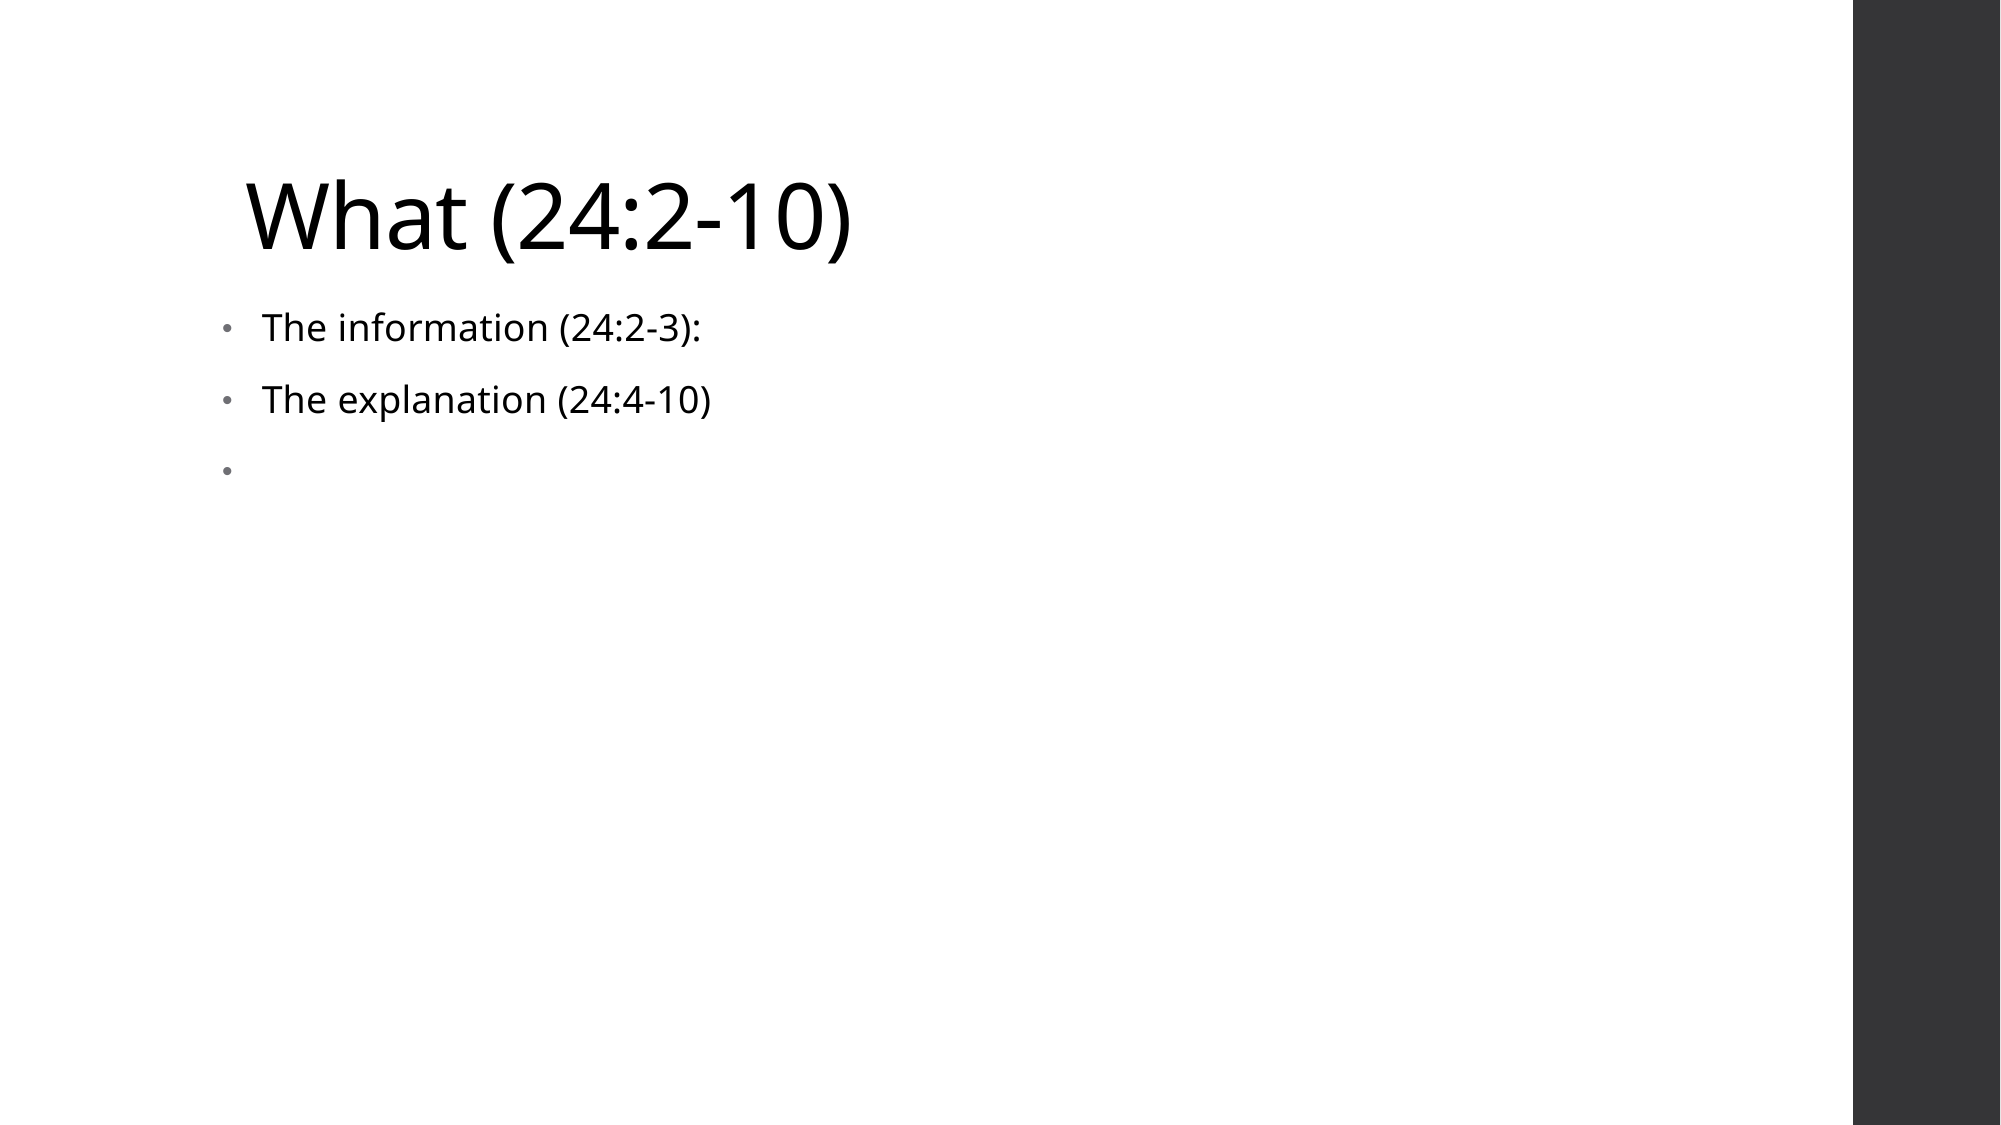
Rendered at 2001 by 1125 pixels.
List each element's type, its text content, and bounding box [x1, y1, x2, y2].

title What (24:2-10) [206, 60, 1797, 278]
list The information (24:2-3): The explanation (24:4-10) [206, 299, 1617, 1014]
